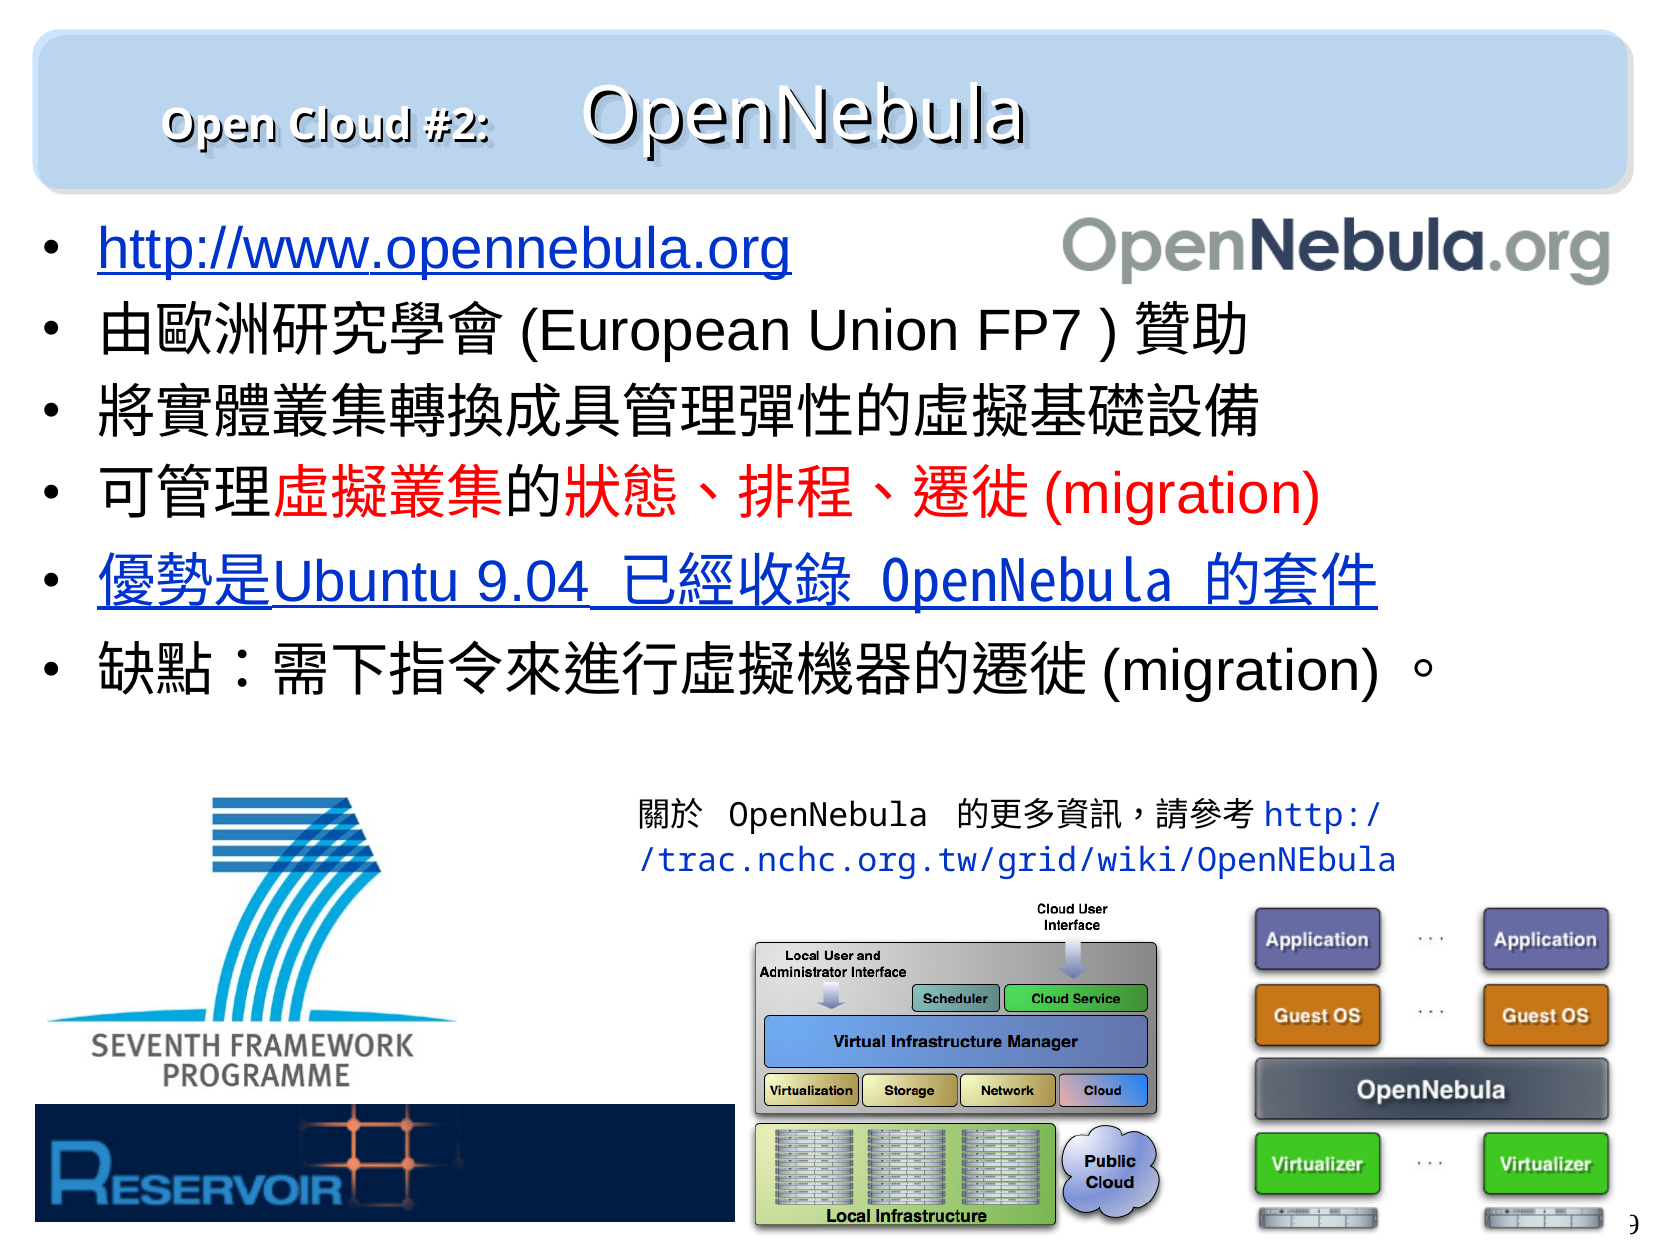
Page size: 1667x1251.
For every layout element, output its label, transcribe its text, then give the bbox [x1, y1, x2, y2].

picture [1234, 891, 1630, 1247]
picture [47, 797, 458, 1093]
text_box 關於 OpenNebula 的更多資訊，請參考http://trac.nchc.org.tw/grid/wiki/OpenNEbula [616, 779, 1595, 887]
picture [35, 891, 1181, 1247]
picture [797, 183, 1625, 302]
text_box Open Cloud #2: OpenNebula [32, 29, 1628, 189]
text_box http://www.opennebula.org 由歐洲研究學會(European Union FP7 )贊助 將實體叢集轉換成具管理彈性的虛擬基礎設備 可管理虛擬叢集的狀態、排程、遷徙(migration) 優勢是Ubuntu 9.04 已經收錄 OpenNebula 的套件 缺點：需下指令來進行虛擬機器的遷徙(migration)。 [41, 212, 1607, 761]
